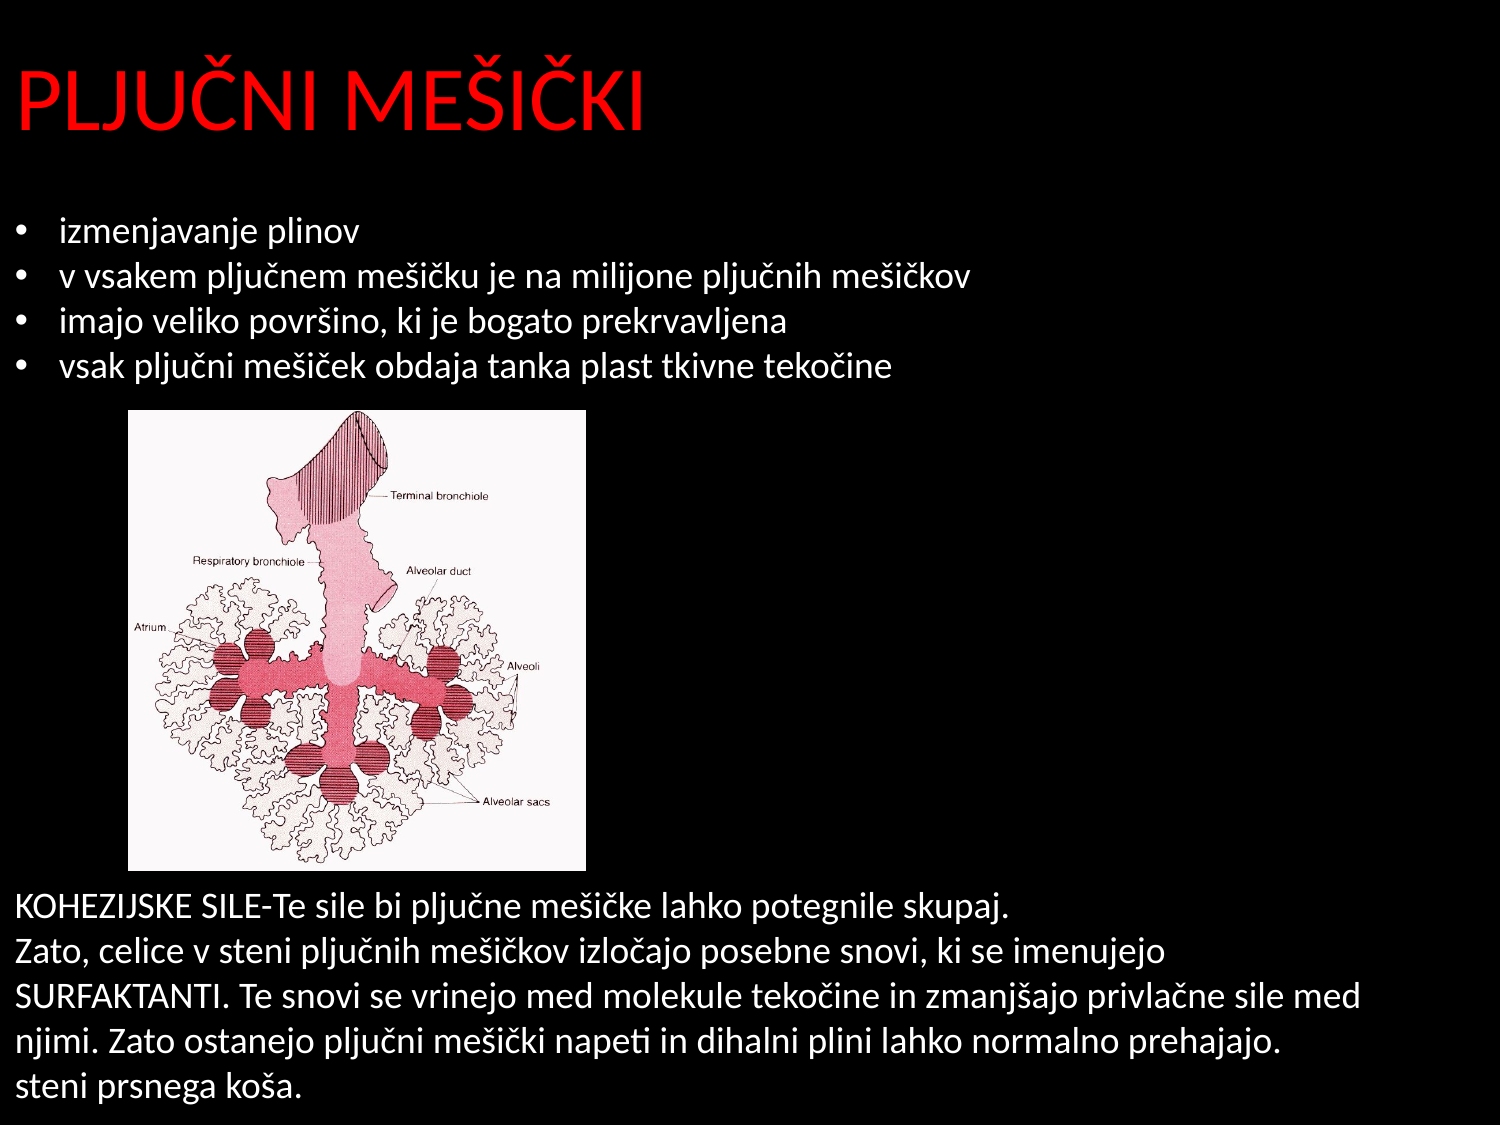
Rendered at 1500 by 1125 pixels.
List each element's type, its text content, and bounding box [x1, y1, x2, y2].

title PLJUČNI MEŠIČKI [0, 0, 1350, 188]
picture [128, 410, 586, 871]
text_box izmenjavanje plinov v vsakem pljučnem mešičku je na milijone pljučnih mešičkov imajo veliko površino, ki je bogato prekrvavljena vsak pljučni mešiček obdaja tanka plast tkivne tekočine KOHEZIJSKE SILE-Te sile bi pljučne mešičke lahko potegnile skupaj. Zato, celice v steni pljučnih mešičkov izločajo posebne snovi, ki se imenujejo SURFAKTANTI. Te snovi se vrinejo med molekule tekočine in zmanjšajo privlačne sile med njimi. Zato ostanejo pljučni mešički napeti in dihalni plini lahko normalno prehajajo. steni prsnega koša. [0, 199, 1407, 1125]
